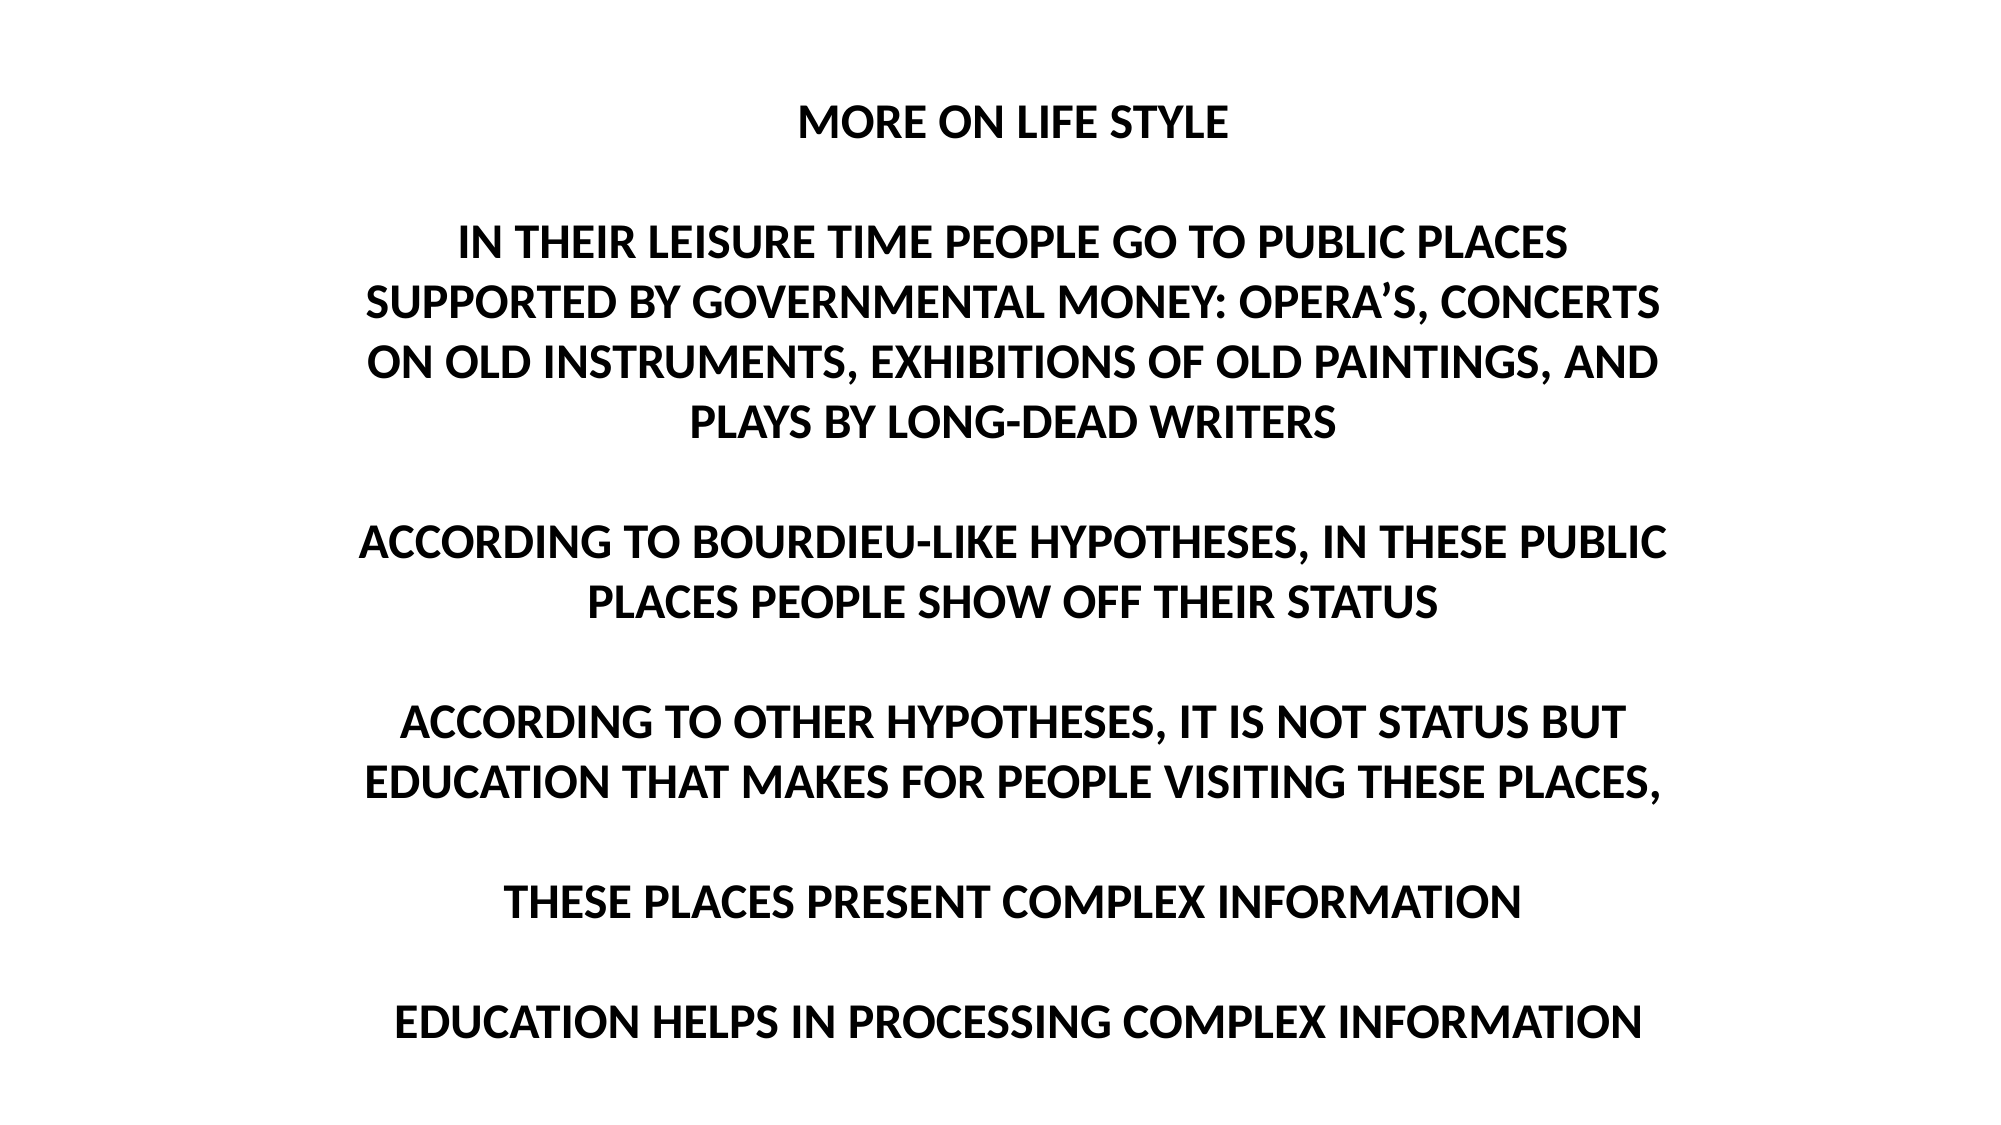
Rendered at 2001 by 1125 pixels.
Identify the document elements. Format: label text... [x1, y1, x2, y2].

text_box MORE ON LIFE STYLE IN THEIR LEISURE TIME PEOPLE GO TO PUBLIC PLACES SUPPORTED BY GOVERNMENTAL MONEY: OPERA’S, CONCERTS ON OLD INSTRUMENTS, EXHIBITIONS OF OLD PAINTINGS, AND PLAYS BY LONG-DEAD WRITERS ACCORDING TO BOURDIEU-LIKE HYPOTHESES, IN THESE PUBLIC PLACES PEOPLE SHOW OFF THEIR STATUS ACCORDING TO OTHER HYPOTHESES, IT IS NOT STATUS BUT EDUCATION THAT MAKES FOR PEOPLE VISITING THESE PLACES, THESE PLACES PRESENT COMPLEX INFORMATION EDUCATION HELPS IN PROCESSING COMPLEX INFORMATION [333, 81, 1694, 1066]
